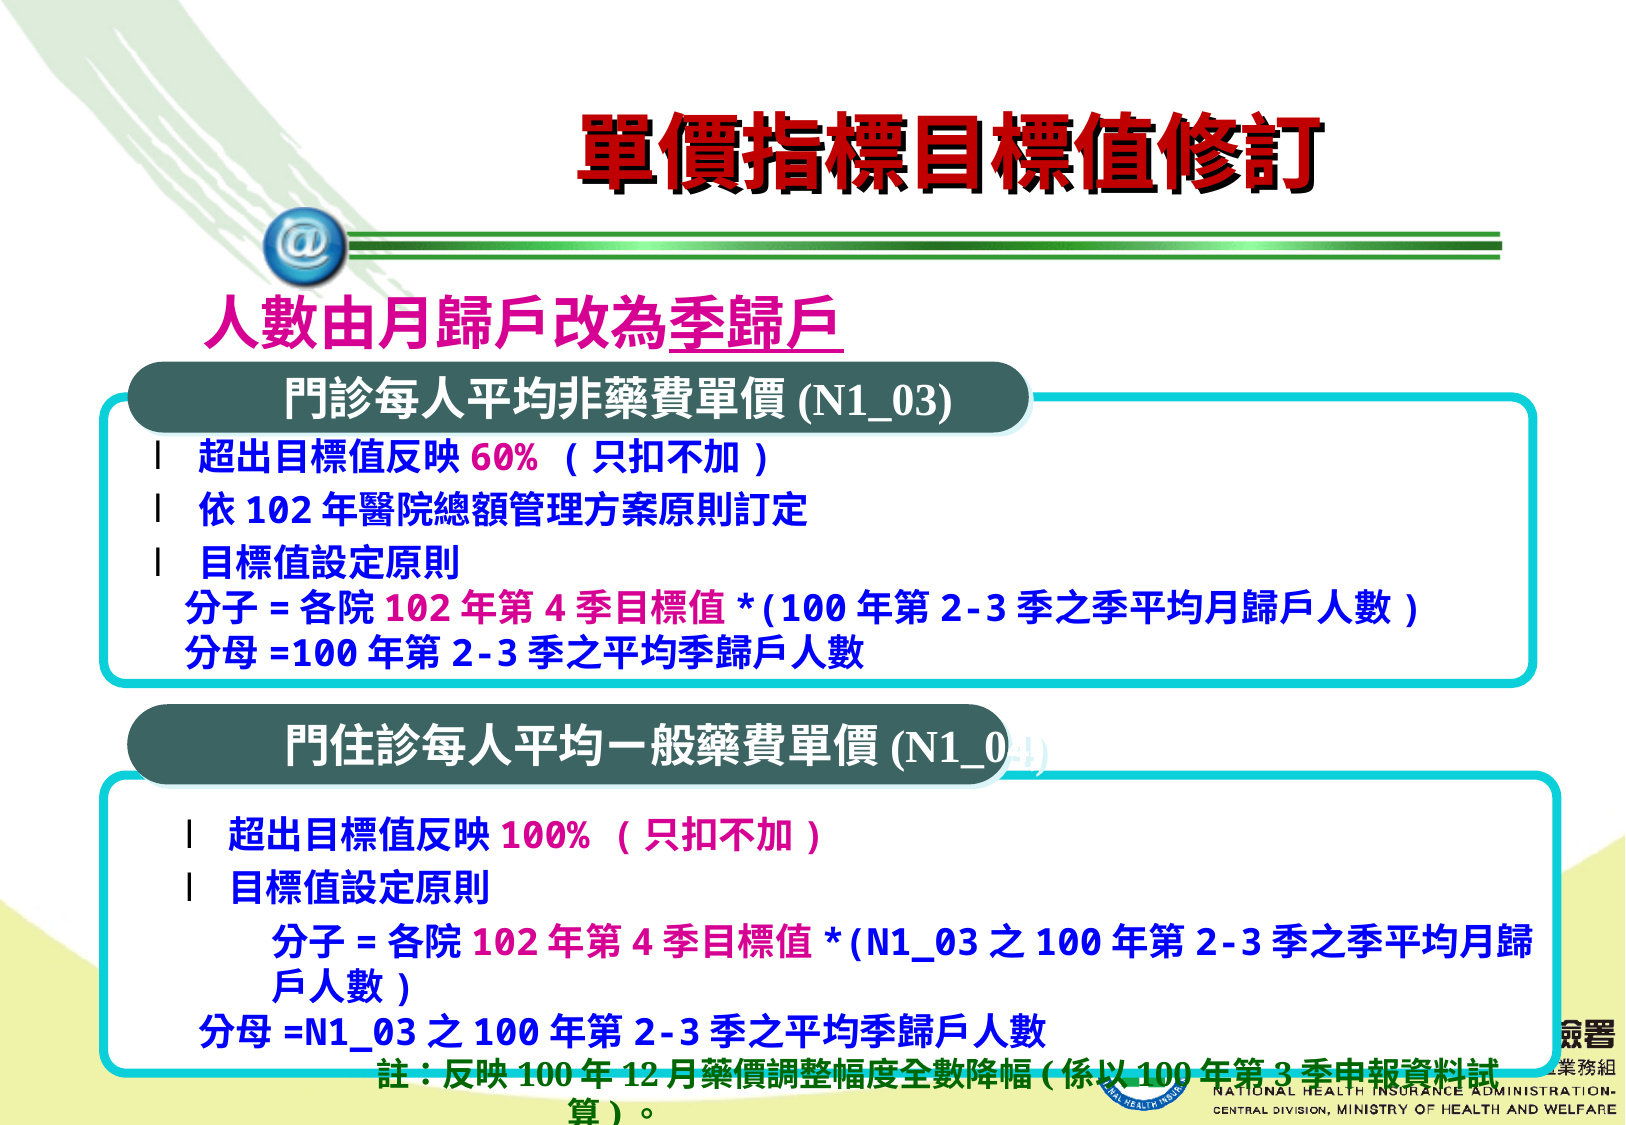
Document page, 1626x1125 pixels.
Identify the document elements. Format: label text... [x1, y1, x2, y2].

text_box 門住診每人平均ㄧ般藥費單價(N1_04) [127, 704, 1009, 785]
text_box 門診每人平均非藥費單價(N1_03) [127, 362, 1029, 433]
text_box 超出目標值反映60% (只扣不加) 依102年醫院總額管理方案原則訂定 目標值設定原則 分子=各院102年第4季目標值*(100年第2-3季之季平均月歸戶人數) 分母=100年第2-3季之平均季歸戶人數 [103, 396, 1533, 684]
title 單價指標目標值修訂 [304, 90, 1593, 209]
text_box 超出目標值反映100% (只扣不加) 目標值設定原則 分子=各院102年第4季目標值*(N1_03之100年第2-3季之季平均月歸戶人數) 分母=N1_03之100年第2-3季之平均季歸戶人數 註：反映100年12月藥價調整幅度全數降幅(係以100年第3季申報資料試算)。 [103, 775, 1557, 1074]
text_box 人數由月歸戶改為季歸戶 [45, 279, 1002, 364]
